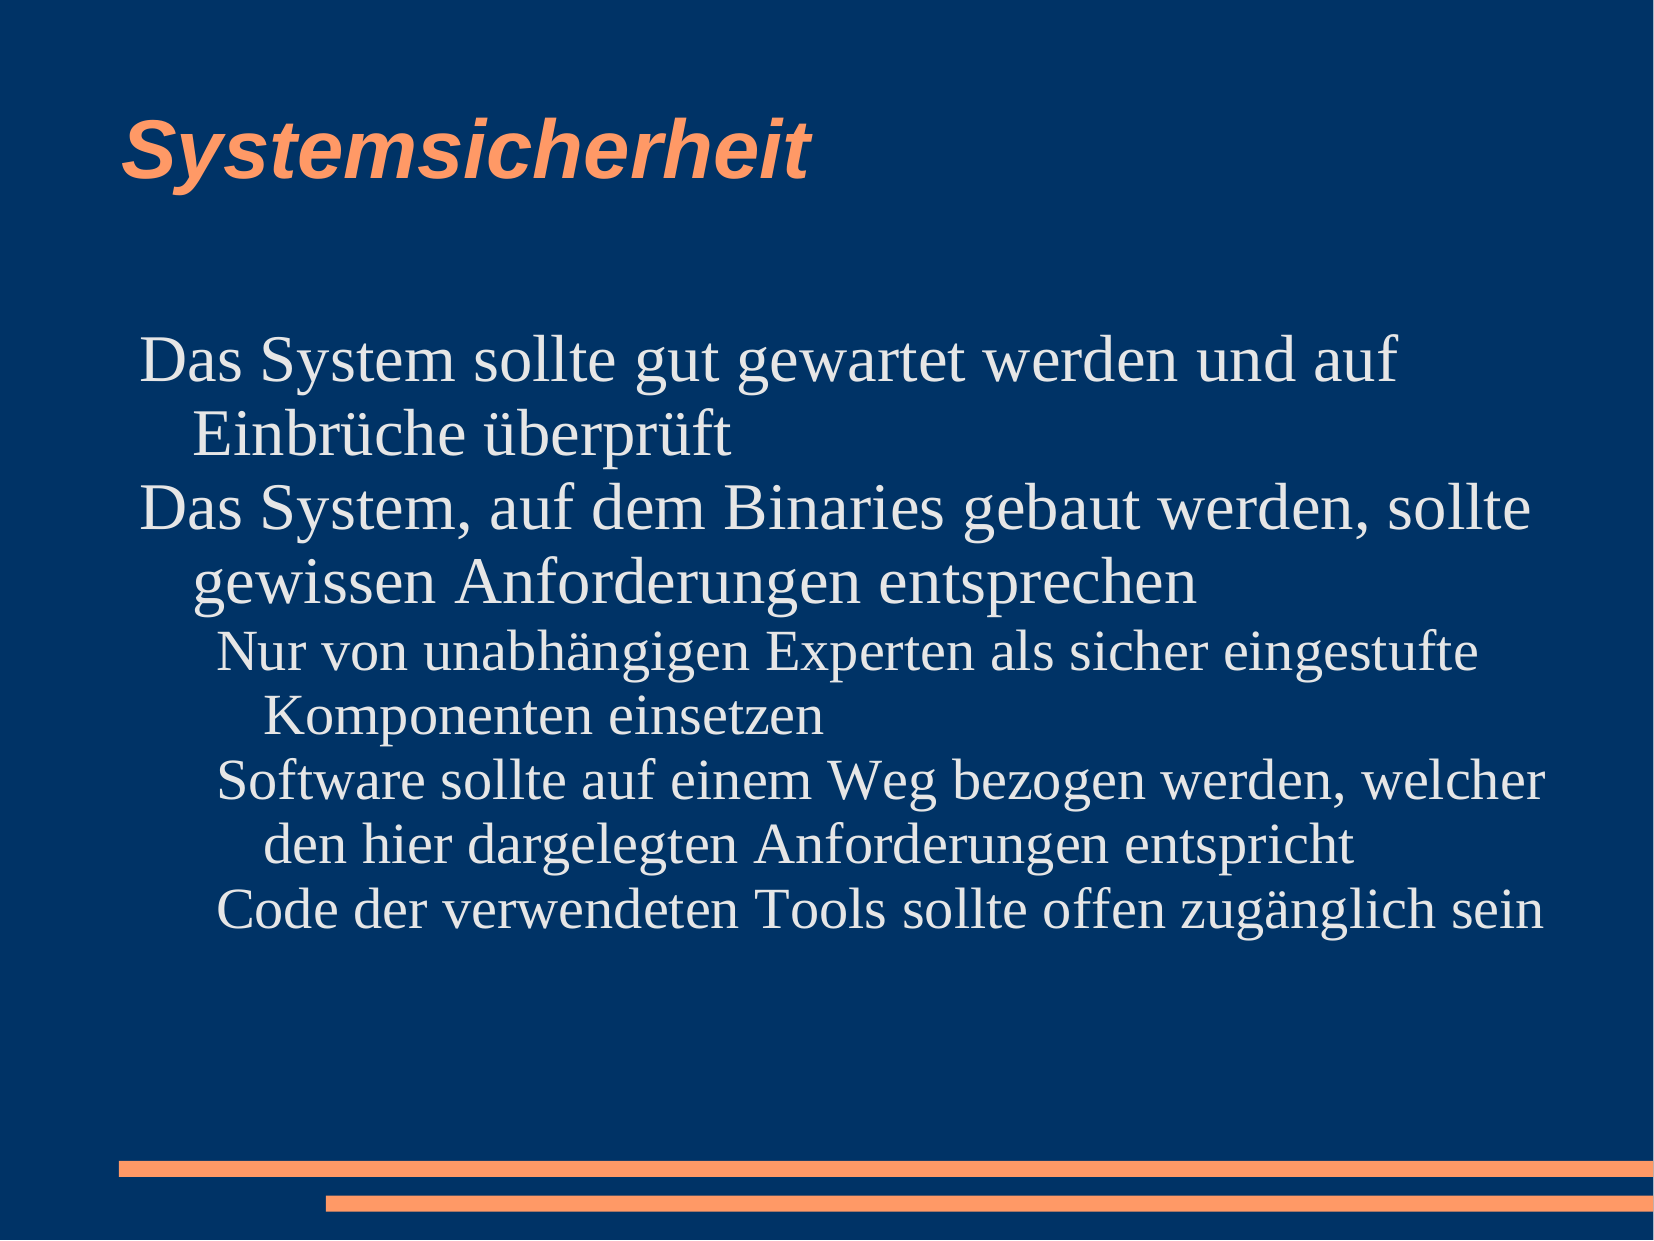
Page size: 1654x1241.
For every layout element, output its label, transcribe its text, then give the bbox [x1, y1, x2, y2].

title Systemsicherheit [121, 53, 1534, 247]
list Das System sollte gut gewartet werden und auf Einbrüche überprüft Das System, auf dem Binaries gebaut werden, sollte gewissen Anforderungen entsprechen Nur von unabhängigen Experten als sicher eingestufte Komponenten einsetzen Software sollte auf einem Weg bezogen werden, welcher den hier dargelegten Anforderungen entspricht Code der verwendeten Tools sollte offen zugänglich sein [121, 322, 1561, 1118]
